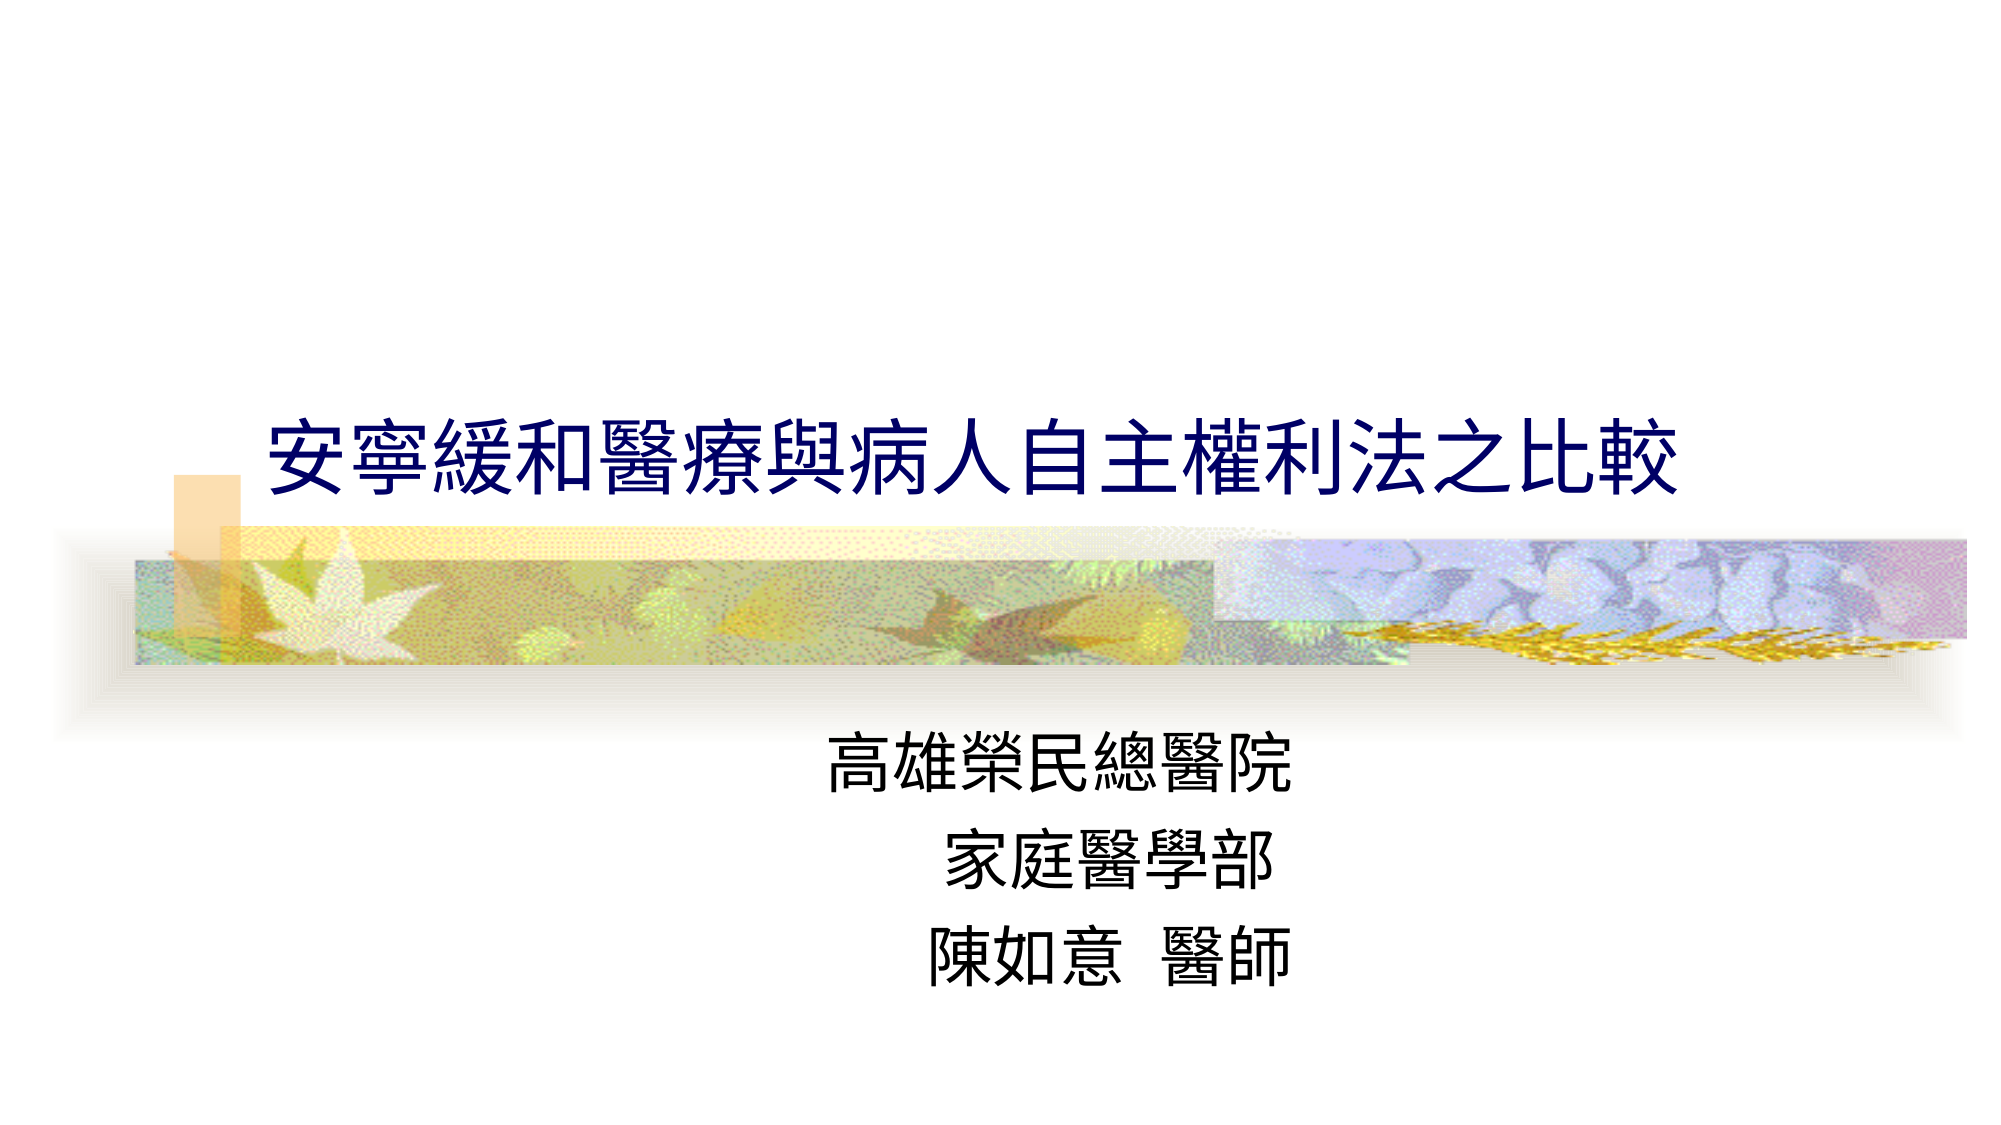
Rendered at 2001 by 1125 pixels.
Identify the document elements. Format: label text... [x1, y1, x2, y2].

picture [135, 526, 1967, 665]
title 安寧緩和醫療與病人自主權利法之比較 [249, 324, 1950, 513]
subtitle 高雄榮民總醫院 家庭醫學部 陳如意 醫師 [584, 713, 1636, 1012]
